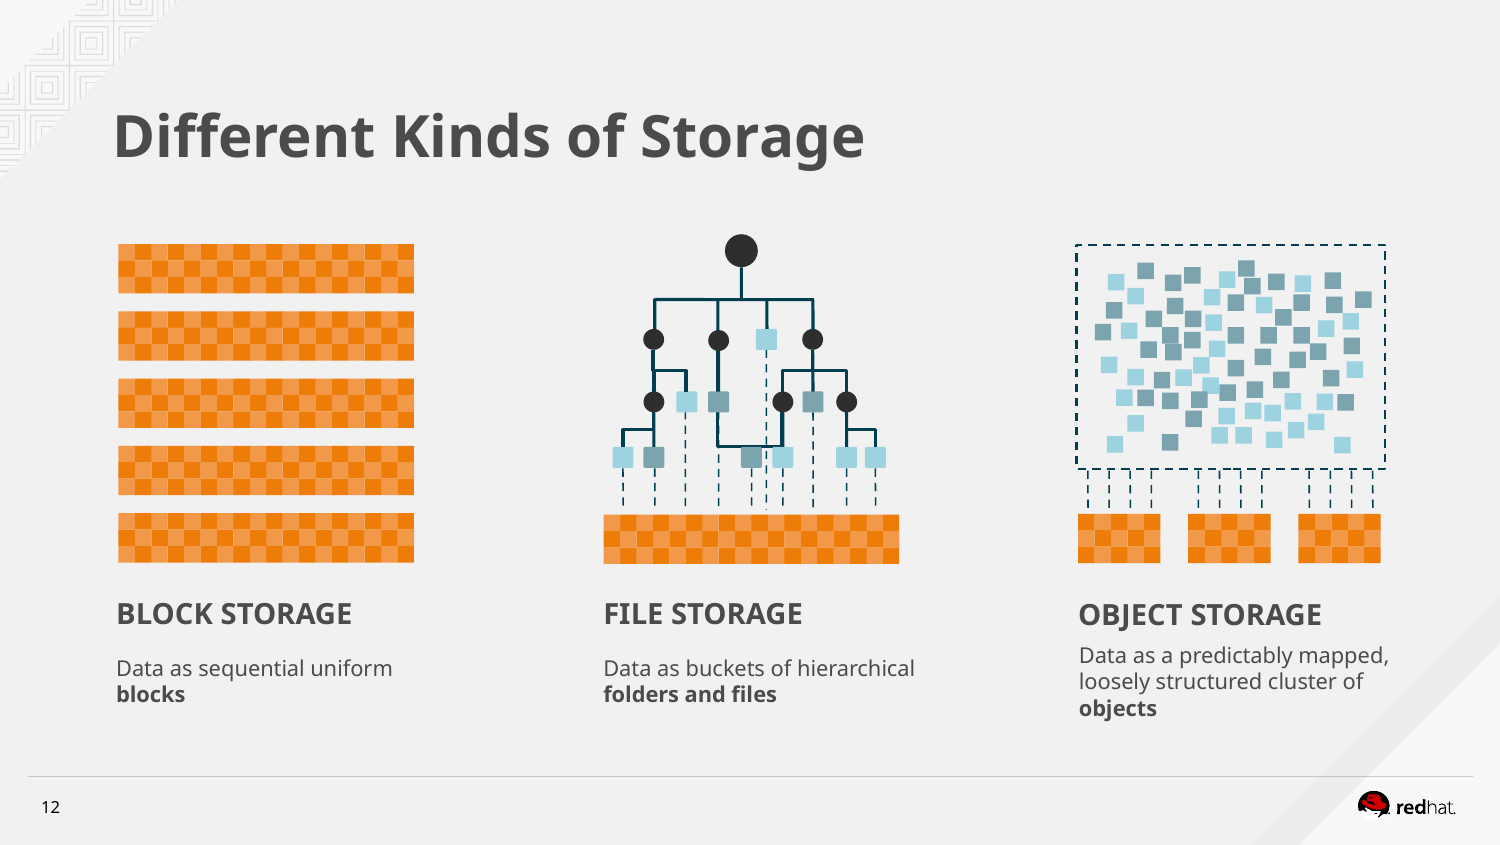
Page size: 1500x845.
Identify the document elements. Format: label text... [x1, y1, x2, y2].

text_box [836, 446, 858, 468]
text_box [1184, 331, 1201, 349]
text_box [118, 445, 415, 496]
text_box [1260, 327, 1277, 344]
text_box Data as a predictably mapped, loosely structured cluster of objects [1064, 635, 1438, 727]
text_box [1107, 273, 1125, 291]
text_box [1255, 296, 1273, 314]
text_box [802, 329, 824, 350]
text_box Data as buckets of hierarchical folders and files [588, 635, 939, 727]
text_box [772, 391, 794, 413]
picture [0, 0, 1500, 845]
text_box [1116, 389, 1133, 406]
text_box [1137, 262, 1154, 280]
text_box [1137, 371, 1171, 407]
text_box [1105, 302, 1123, 319]
text_box [643, 391, 665, 413]
text_box [1324, 272, 1342, 289]
text_box [1203, 289, 1221, 306]
text_box [1127, 368, 1144, 386]
text_box [864, 446, 886, 468]
text_box [1334, 436, 1351, 454]
text_box FILE STORAGE [588, 591, 908, 635]
text_box [1106, 436, 1124, 453]
text_box [1193, 340, 1226, 374]
text_box [1227, 359, 1245, 377]
text_box BLOCK STORAGE [101, 591, 421, 635]
text_box [1078, 513, 1161, 564]
text_box [1161, 434, 1179, 451]
text_box [1184, 267, 1201, 284]
text_box [1275, 309, 1292, 326]
text_box [1145, 310, 1182, 361]
text_box [1211, 427, 1228, 444]
text_box [676, 391, 698, 413]
text_box [1227, 260, 1261, 311]
text_box [1164, 274, 1182, 292]
text_box [1293, 327, 1327, 360]
text_box [772, 446, 794, 468]
text_box [740, 446, 762, 468]
text_box OBJECT STORAGE [1063, 592, 1383, 640]
text_box [1287, 421, 1305, 439]
text_box [118, 244, 415, 294]
text_box [612, 446, 634, 468]
title Different Kinds of Storage [112, 0, 1388, 169]
text_box [1346, 361, 1364, 378]
text_box [1343, 337, 1360, 355]
text_box [1246, 381, 1264, 398]
text_box [1273, 371, 1290, 389]
text_box [1268, 273, 1285, 291]
text_box [1205, 314, 1222, 331]
text_box [708, 391, 730, 413]
text_box [1185, 410, 1202, 428]
text_box [1218, 271, 1236, 288]
text_box [603, 514, 900, 564]
slide_number 35 [0, 787, 75, 833]
text_box [1307, 413, 1325, 431]
text_box [1294, 275, 1312, 292]
text_box [1191, 377, 1236, 408]
text_box [1355, 291, 1372, 308]
text_box [1162, 392, 1179, 410]
text_box [708, 330, 730, 351]
text_box Data as sequential uniform blocks [101, 635, 455, 727]
text_box [1316, 393, 1334, 411]
text_box [1100, 356, 1118, 374]
text_box [643, 446, 665, 468]
text_box [724, 234, 758, 267]
text_box [802, 391, 824, 413]
text_box [1127, 415, 1144, 432]
text_box [836, 391, 858, 413]
text_box [118, 311, 415, 361]
text_box [1293, 294, 1310, 311]
text_box [1188, 513, 1271, 564]
text_box [1218, 407, 1235, 425]
text_box [1337, 394, 1354, 411]
text_box [1284, 393, 1302, 410]
text_box [1254, 348, 1272, 366]
text_box [1317, 320, 1335, 337]
text_box [1120, 322, 1138, 339]
text_box [1289, 351, 1306, 369]
text_box [1166, 297, 1202, 328]
text_box [643, 329, 665, 350]
text_box [755, 328, 777, 350]
text_box [1175, 369, 1192, 386]
text_box [1264, 404, 1281, 422]
text_box [1140, 341, 1157, 358]
text_box [118, 513, 415, 563]
text_box [1298, 513, 1381, 564]
text_box [1265, 431, 1283, 448]
text_box [118, 378, 415, 428]
text_box [1235, 427, 1252, 444]
text_box [1326, 296, 1359, 330]
text_box [1127, 287, 1144, 305]
text_box [1322, 369, 1340, 387]
text_box [1094, 323, 1112, 341]
text_box [1244, 402, 1262, 420]
text_box [1227, 327, 1245, 344]
